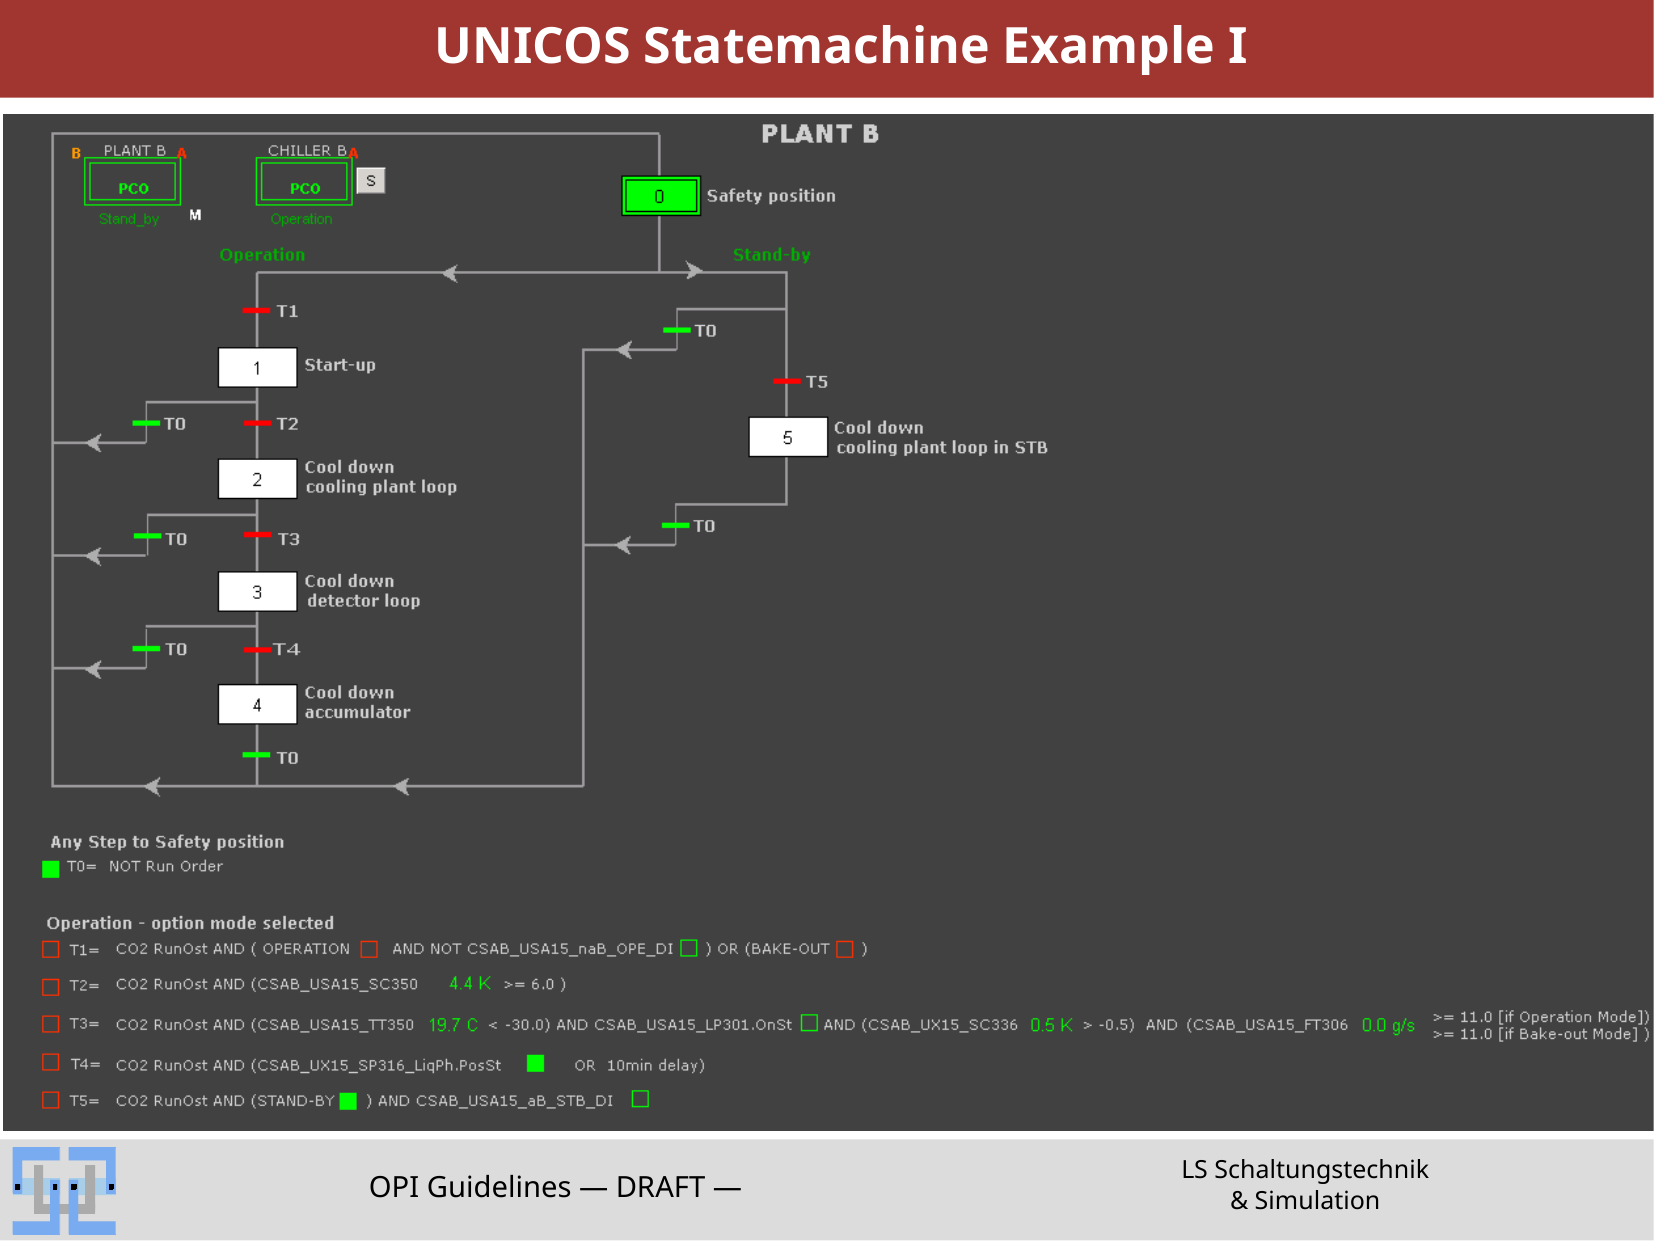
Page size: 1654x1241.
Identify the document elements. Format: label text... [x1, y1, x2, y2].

picture [3, 115, 1654, 1131]
title UNICOS Statemachine Example I [97, 6, 1586, 81]
text_box OPI Guidelines — DRAFT — [368, 1167, 1122, 1211]
